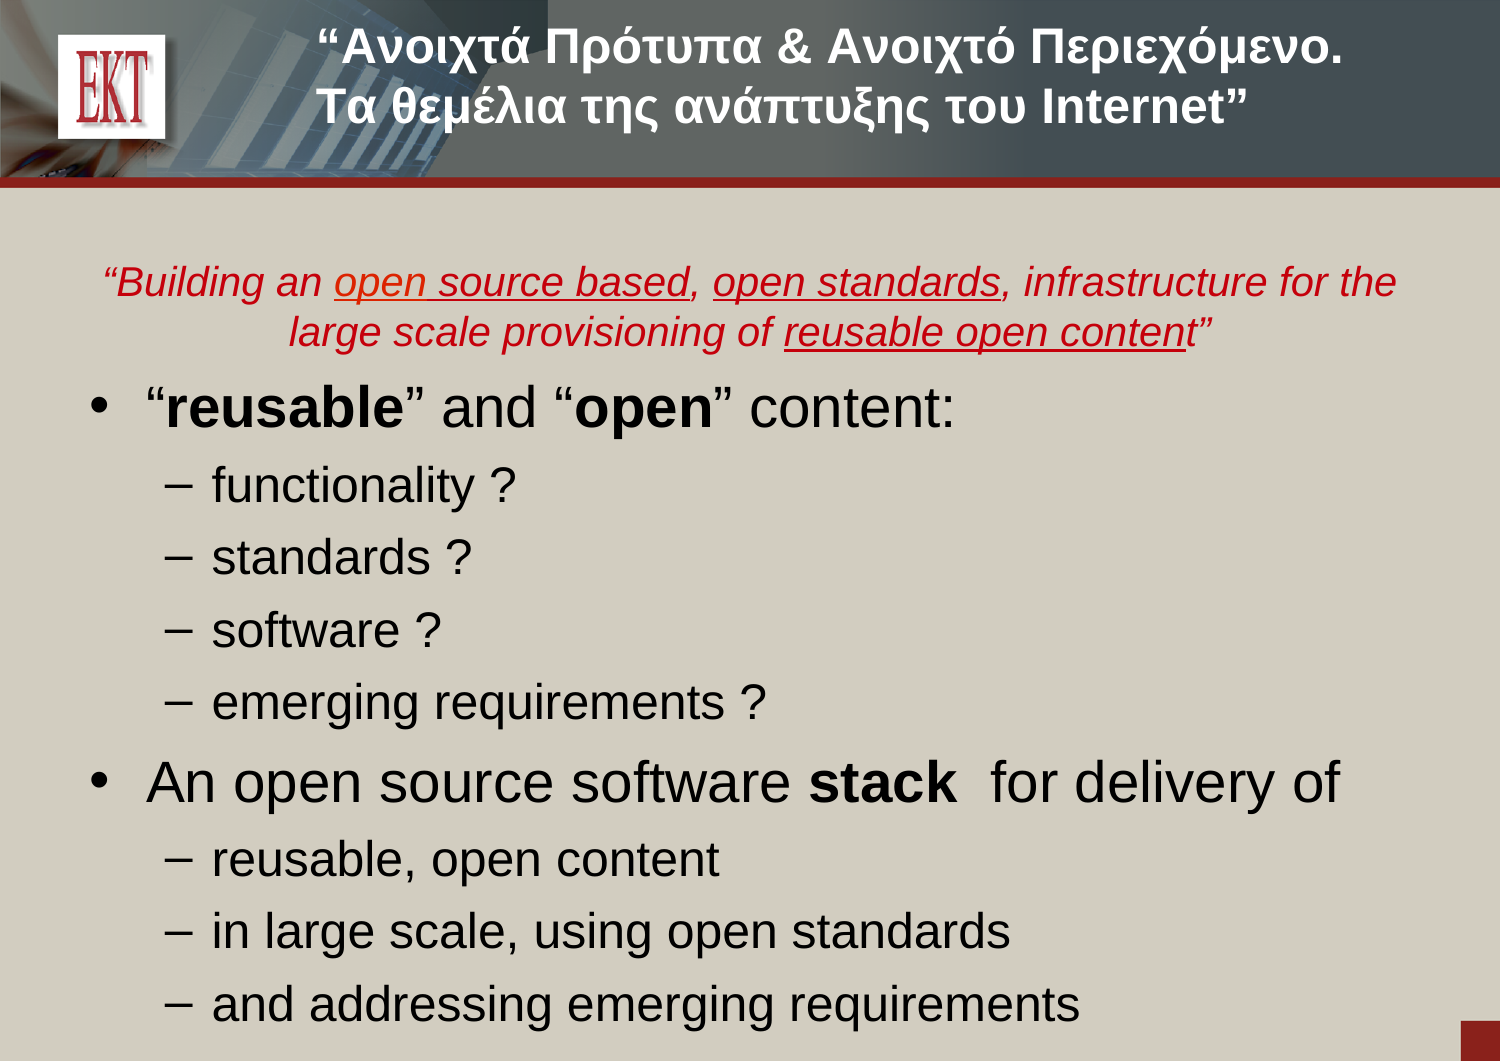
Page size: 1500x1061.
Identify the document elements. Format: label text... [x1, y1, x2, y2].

title “Ανοιχτά Πρότυπα & Ανοιχτό Περιεχόμενο. Τα θεμέλια της ανάπτυξης του Internet” [301, 5, 1426, 201]
list “Building an open source based, open standards, infrastructure for the large scale provisioning of reusable open content” “reusable” and “open” content: functionality ? standards ? software ? emerging requirements ? An open source software stack for delivery of reusable, open content in large scale, using open standards and addressing emerging requirements [75, 247, 1426, 1040]
picture [0, 0, 1500, 1061]
